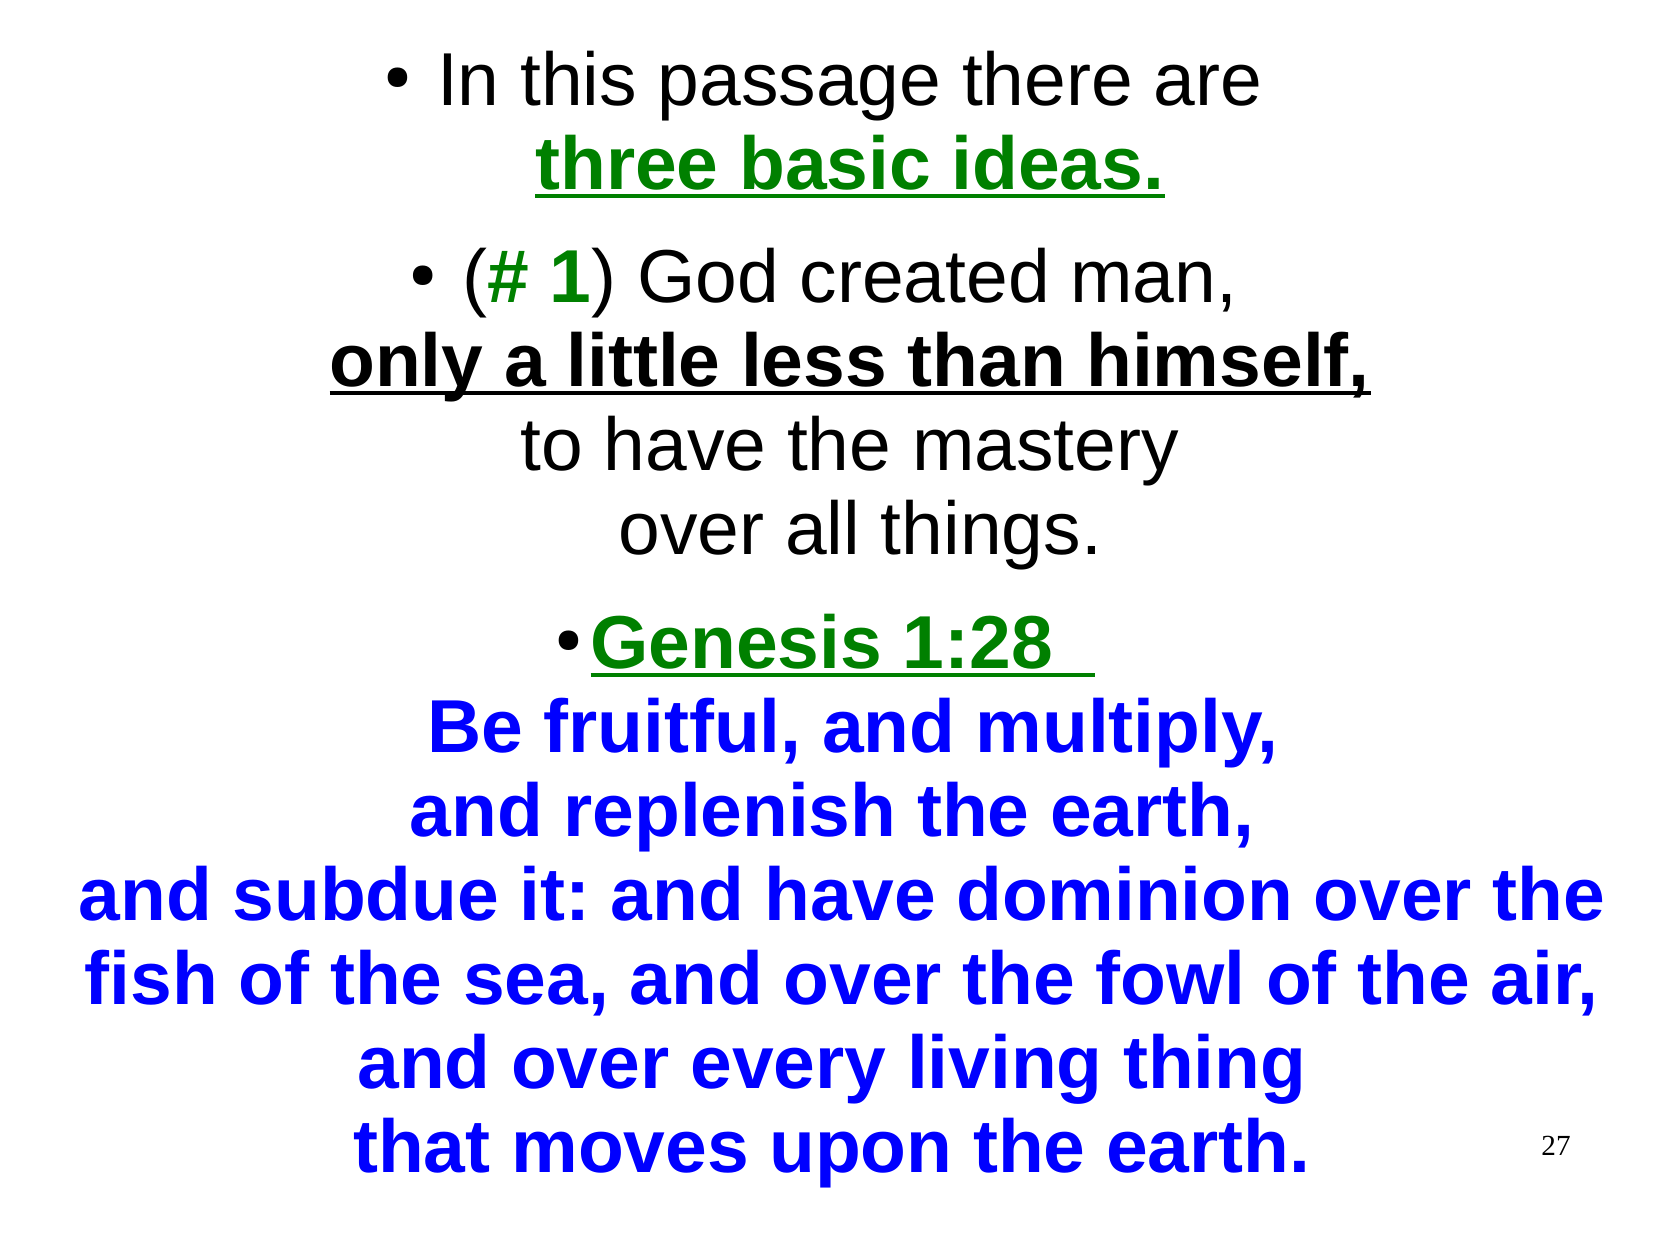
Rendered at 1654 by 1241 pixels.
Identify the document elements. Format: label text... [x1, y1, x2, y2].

list In this passage there are three basic ideas. (# 1) God created man, only a little less than himself, to have the mastery over all things. Genesis 1:28 Be fruitful, and multiply, and replenish the earth, and subdue it: and have dominion over the fish of the sea, and over the fowl of the air, and over every living thing that moves upon the earth. [37, 37, 1613, 1238]
